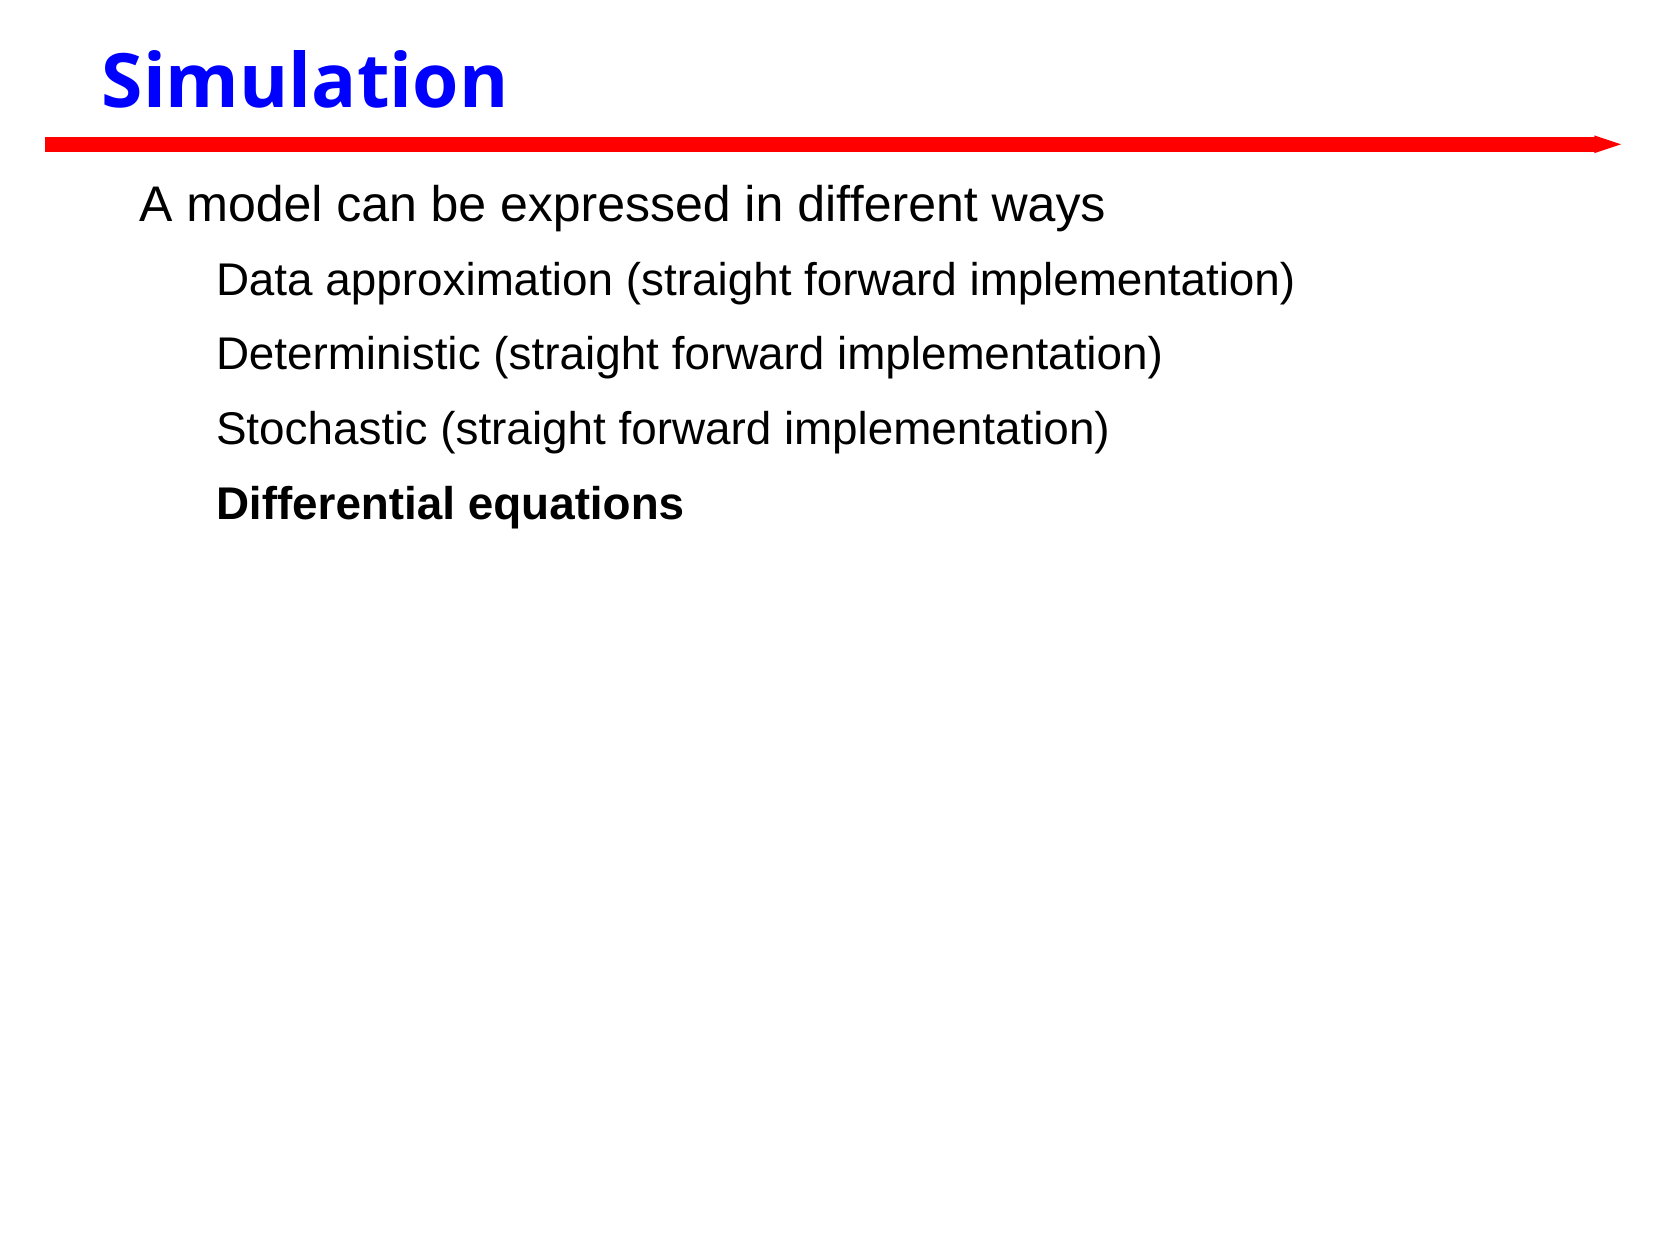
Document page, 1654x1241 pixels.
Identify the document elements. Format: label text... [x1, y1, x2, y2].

list A model can be expressed in different ways Data approximation (straight forward implementation) Deterministic (straight forward implementation) Stochastic (straight forward implementation) Differential equations [121, 175, 1534, 1127]
title Simulation [101, 27, 1514, 130]
